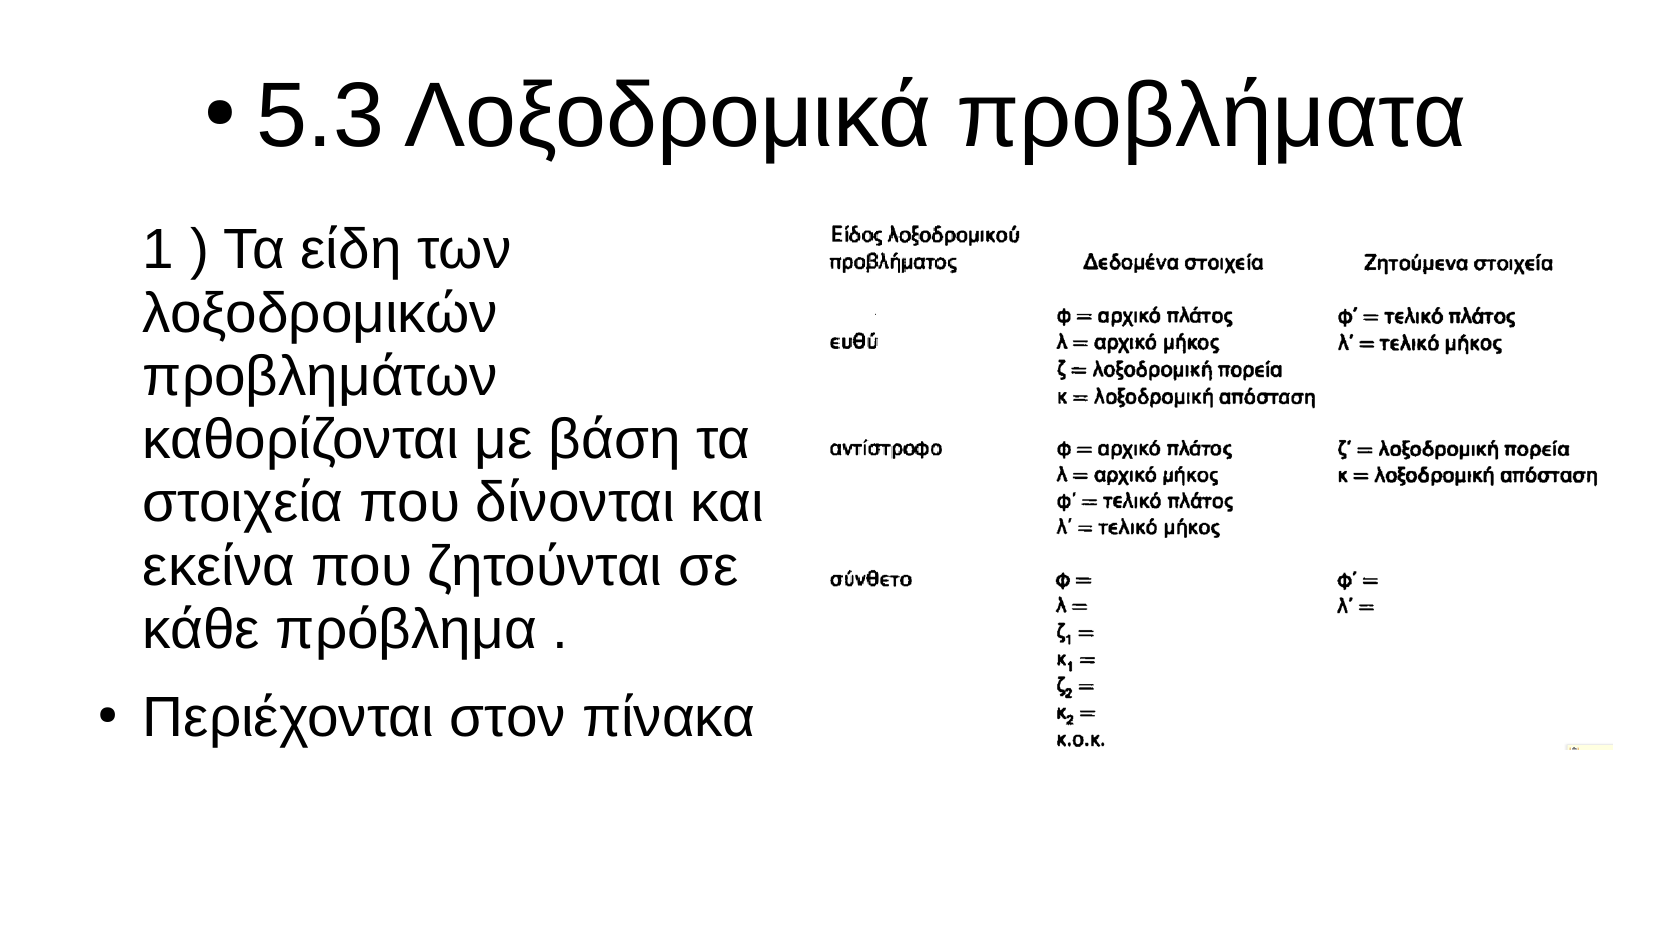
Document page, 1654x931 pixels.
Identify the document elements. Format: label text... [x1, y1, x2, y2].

list 1 ) Τα είδη των λοξοδρομικών προβλημάτων καθορίζονται με βάση τα στοιχεία που δίνονται και εκείνα που ζητούνται σε κάθε πρόβλημα . Περιέχονται στον πίνακα [82, 217, 809, 758]
picture [825, 217, 1613, 751]
title 5.3 Λοξοδρομικά προβλήματα [82, 37, 1571, 193]
